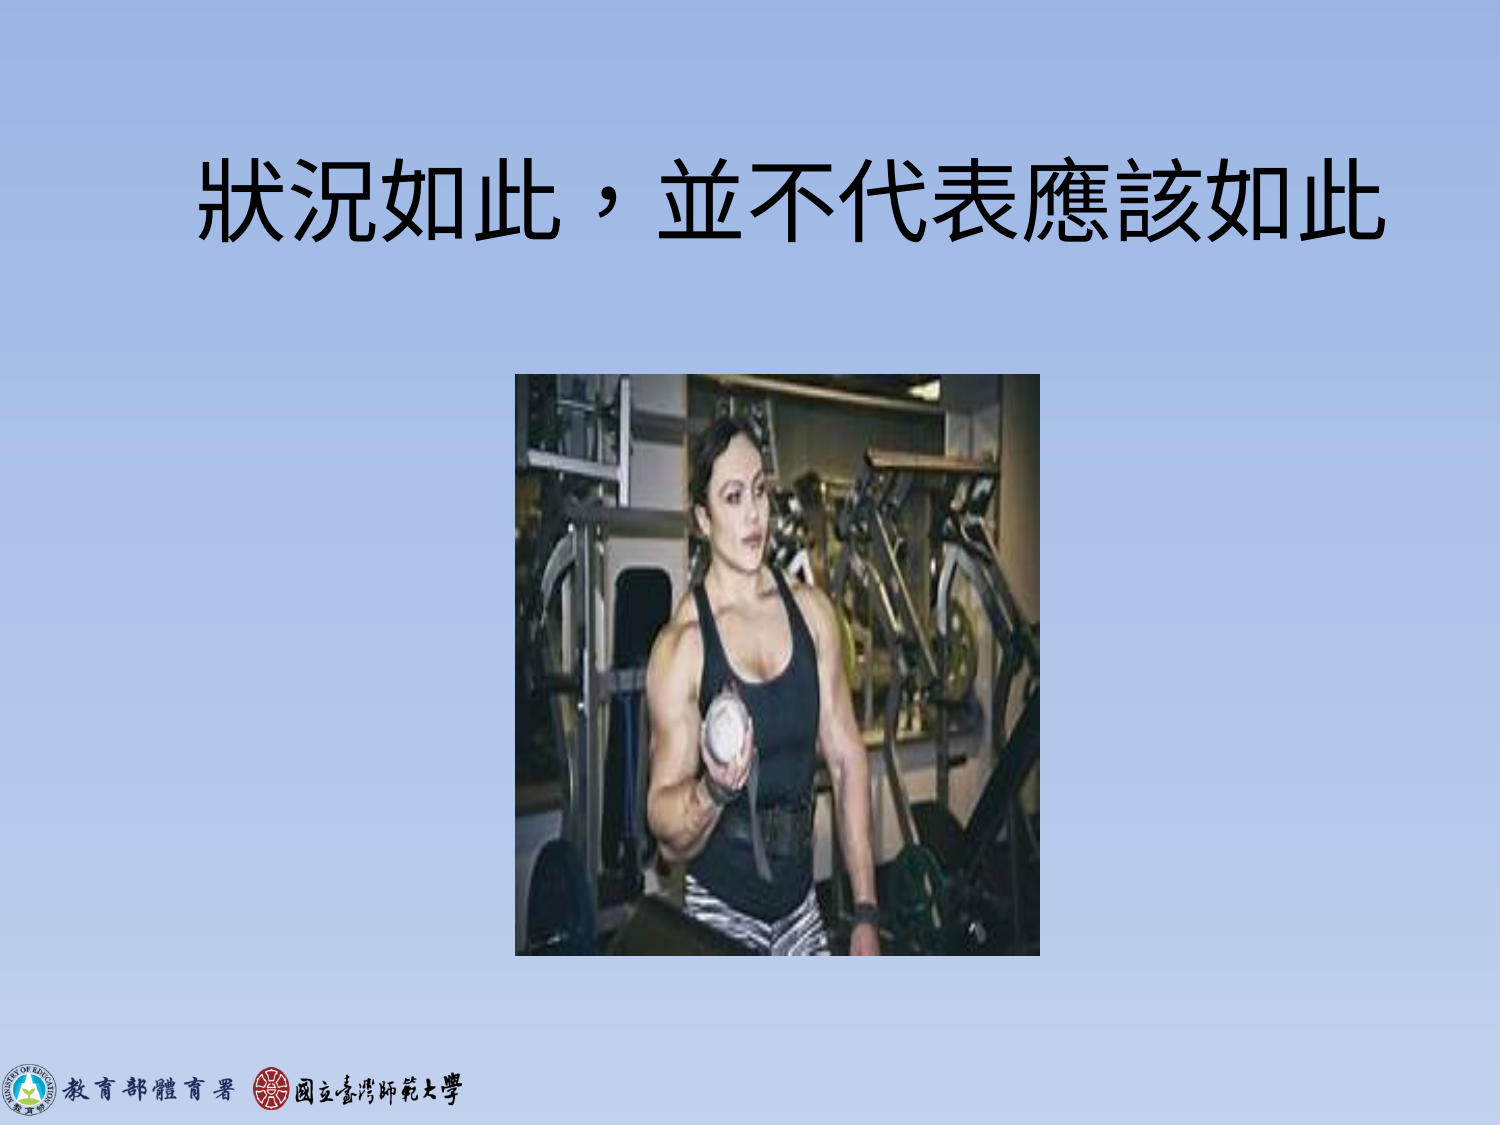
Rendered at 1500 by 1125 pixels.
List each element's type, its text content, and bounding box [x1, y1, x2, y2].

title 狀況如此，並不代表應該如此 [117, 105, 1468, 293]
picture [515, 375, 1040, 956]
